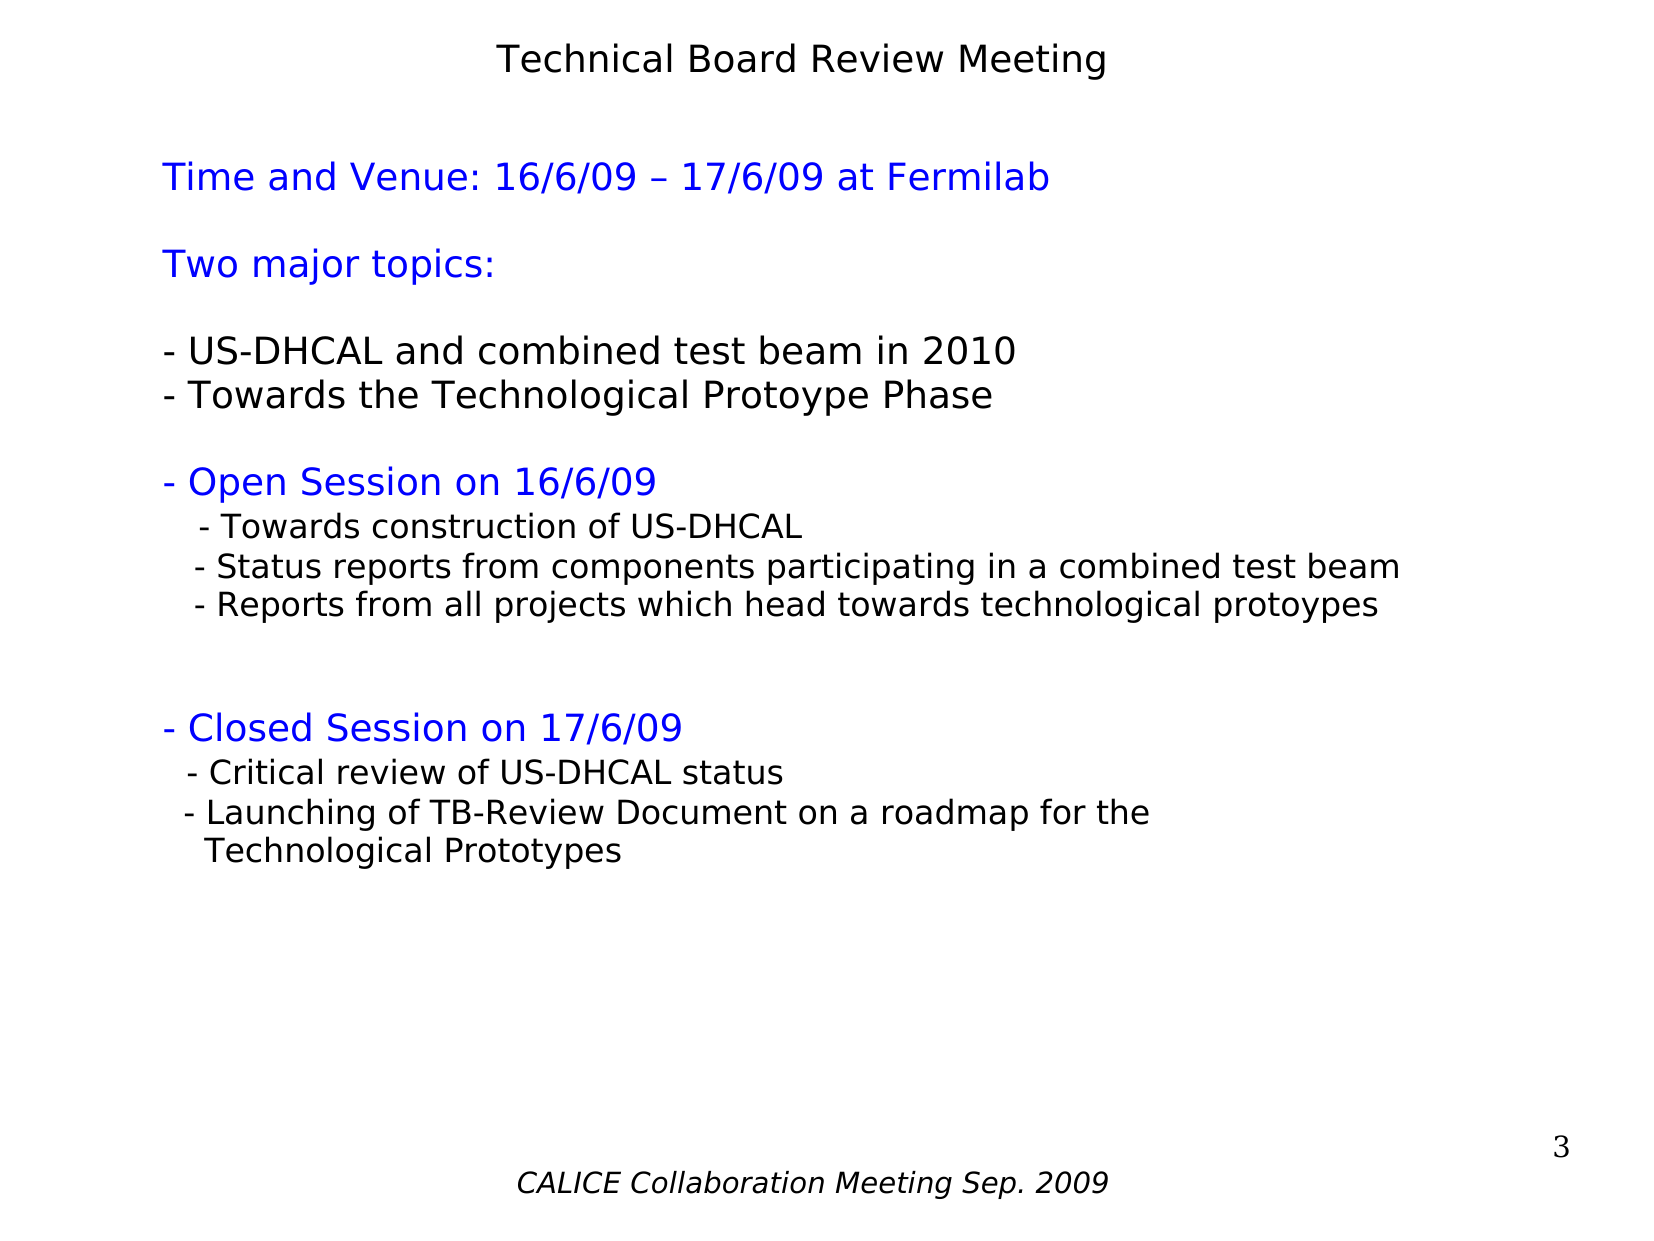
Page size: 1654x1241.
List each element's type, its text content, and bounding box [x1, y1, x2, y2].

text_box Time and Venue: 16/6/09 – 17/6/09 at Fermilab Two major topics: - US-DHCAL and combined test beam in 2010 - Towards the Technological Protoype Phase - Open Session on 16/6/09 - Towards construction of US-DHCAL - Status reports from components participating in a combined test beam - Reports from all projects which head towards technological protoypes - Closed Session on 17/6/09 - Critical review of US-DHCAL status - Launching of TB-Review Document on a roadmap for the Technological Prototypes [147, 148, 1395, 917]
text_box Technical Board Review Meeting [481, 30, 1123, 89]
